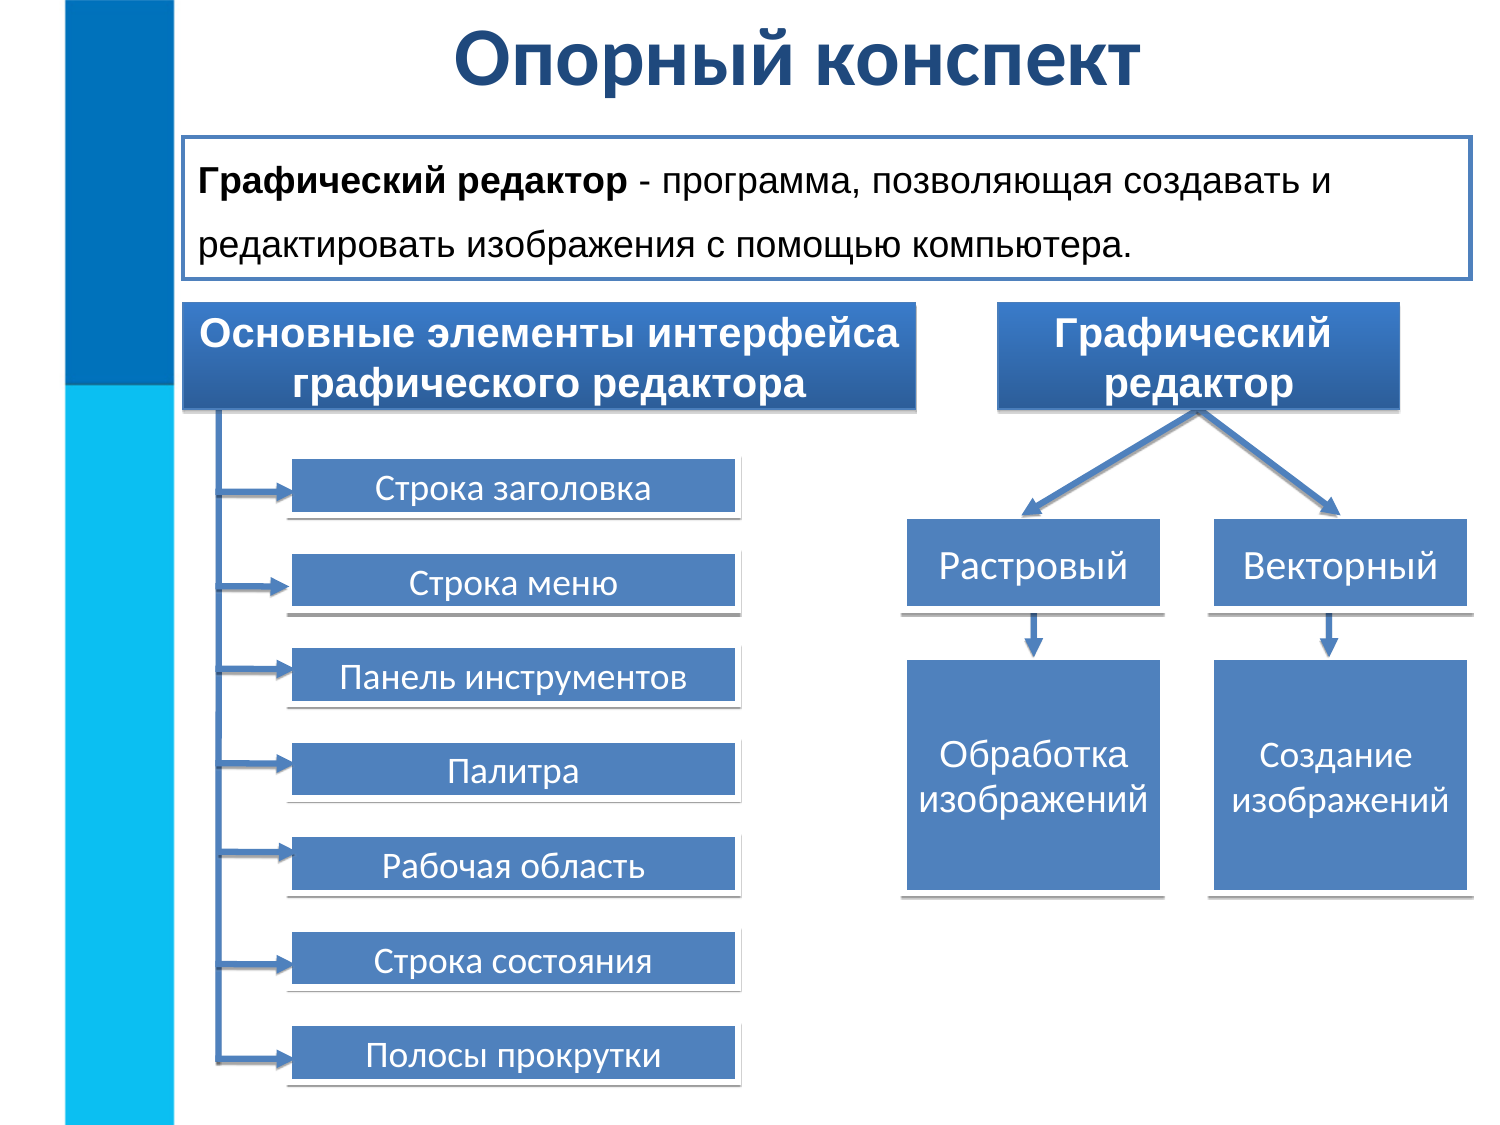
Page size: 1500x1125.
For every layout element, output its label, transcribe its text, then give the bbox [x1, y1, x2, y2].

text_box Полосы прокрутки [289, 1023, 739, 1083]
text_box Палитра [289, 739, 739, 799]
text_box Графический редактор [998, 302, 1400, 410]
text_box Строка меню [289, 550, 739, 610]
text_box Панель инструментов [289, 645, 739, 705]
text_box Растровый [903, 515, 1164, 610]
text_box Графический редактор - программа, позволяющая создавать и редактировать изображения с помощью компьютера. [183, 137, 1471, 279]
text_box Создание изображений [1210, 656, 1471, 894]
text_box Рабочая область [289, 834, 739, 893]
text_box Векторный [1210, 515, 1471, 610]
text_box Опорный конспект [171, 0, 1425, 104]
picture [0, 0, 1500, 1125]
text_box Строка заголовка [289, 456, 739, 516]
text_box Обработка изображений [903, 656, 1164, 894]
text_box Строка состояния [289, 928, 739, 988]
text_box Основные элементы интерфейса графического редактора [183, 302, 916, 410]
